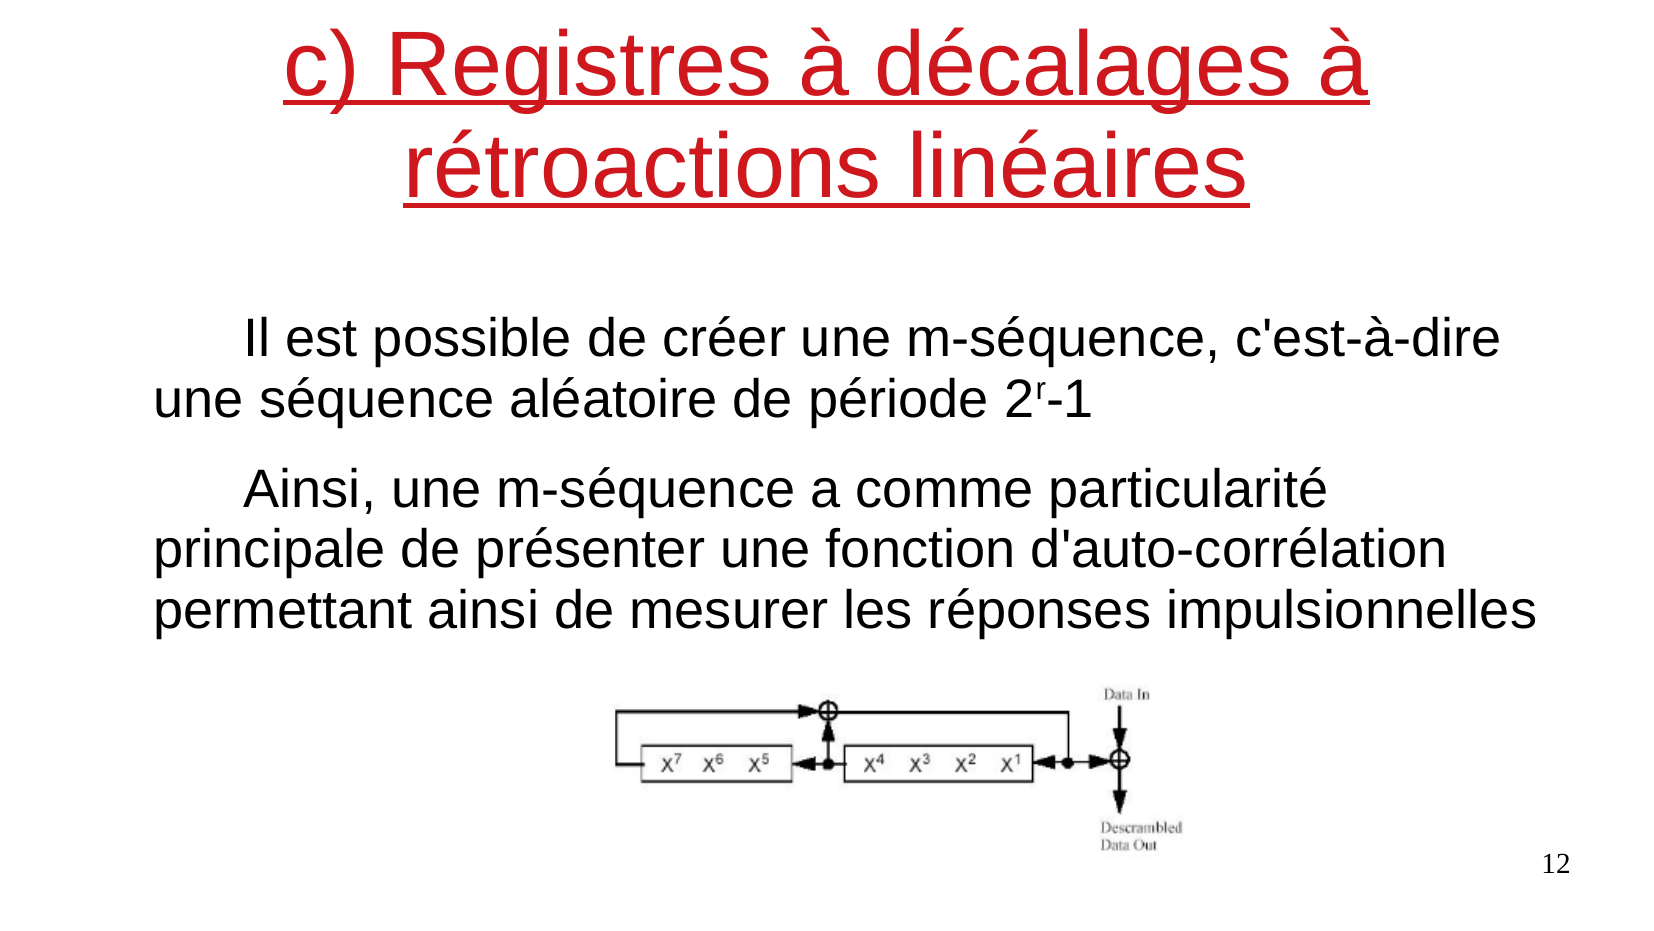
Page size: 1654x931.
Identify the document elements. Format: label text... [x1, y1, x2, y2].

list Il est possible de créer une m-séquence, c'est-à-dire une séquence aléatoire de période 2r-1 Ainsi, une m-séquence a comme particularité principale de présenter une fonction d'auto-corrélation permettant ainsi de mesurer les réponses impulsionnelles [82, 217, 1571, 758]
title c) Registres à décalages à rétroactions linéaires [82, 12, 1571, 217]
picture [531, 675, 1223, 879]
